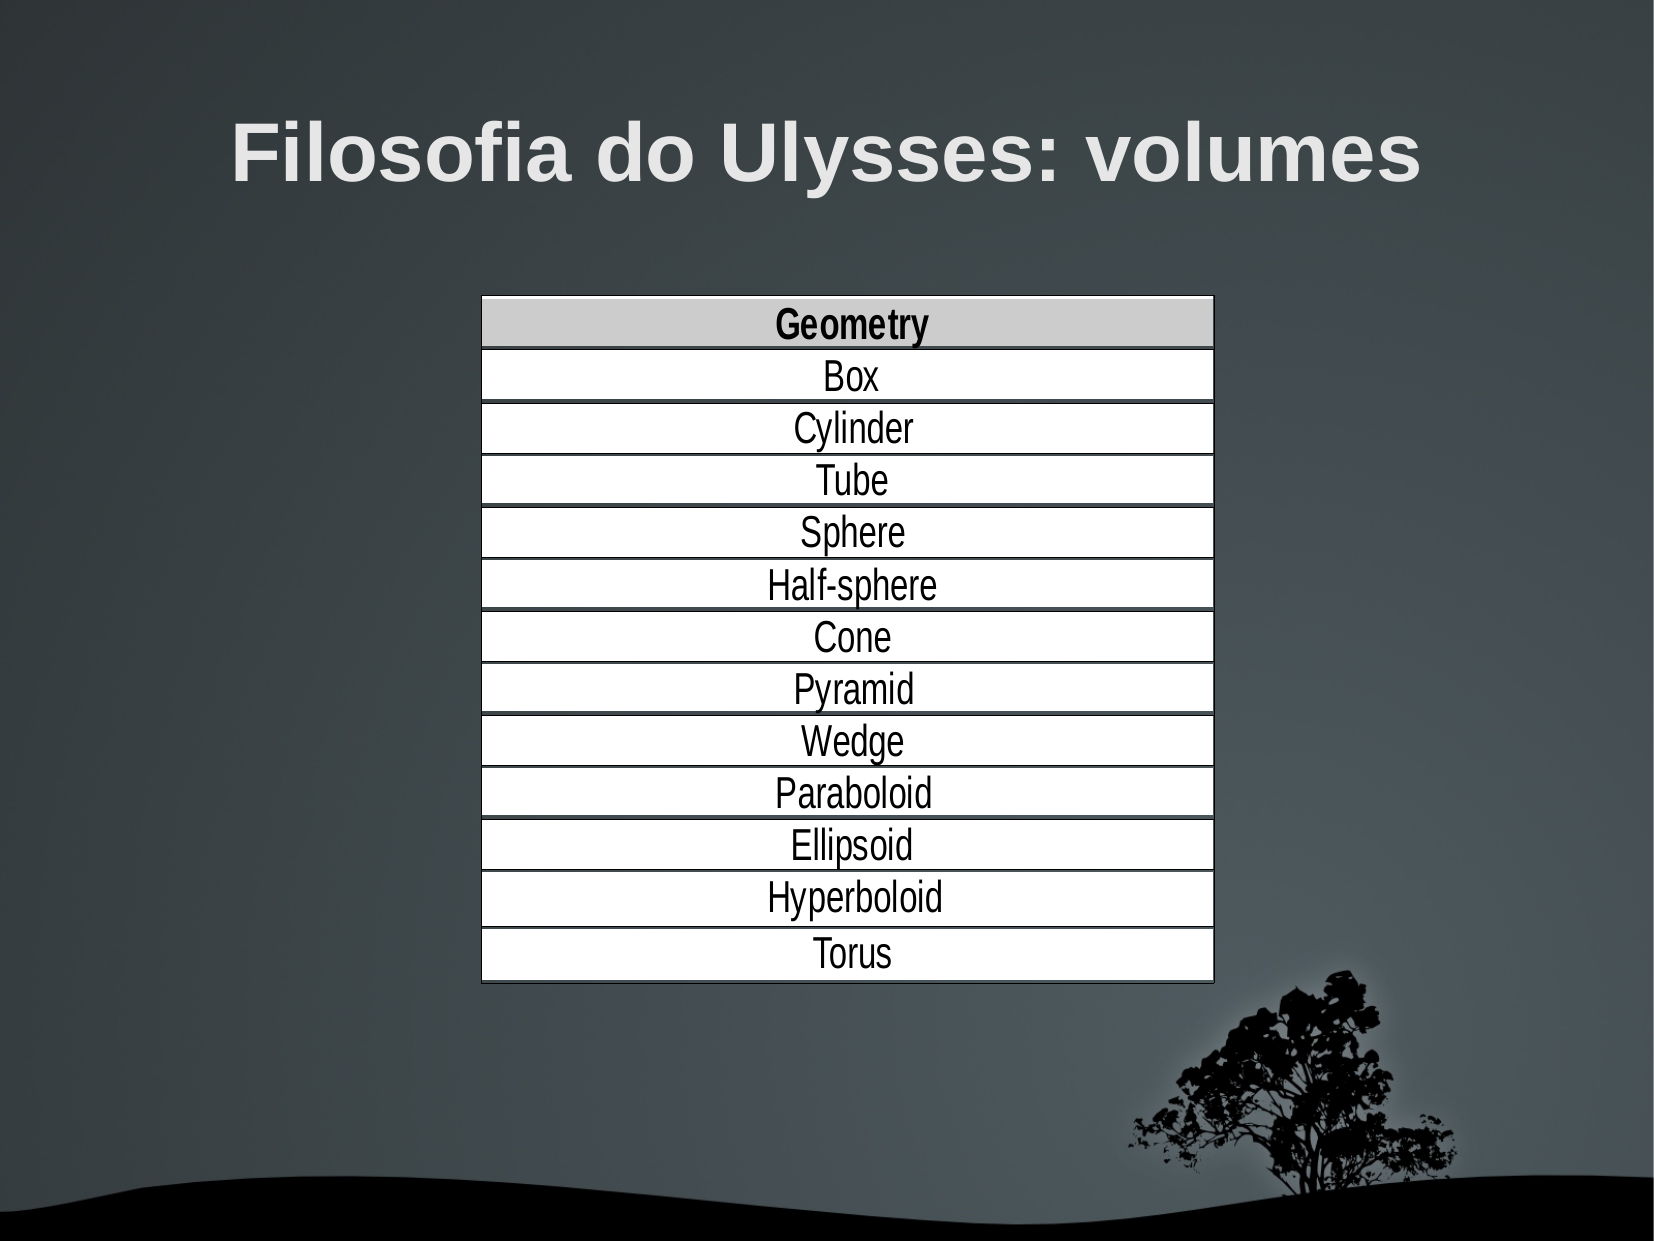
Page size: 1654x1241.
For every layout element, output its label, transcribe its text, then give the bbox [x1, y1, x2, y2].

title Filosofia do Ulysses: volumes [82, 49, 1571, 257]
chart [417, 295, 1300, 1088]
picture [0, 0, 1654, 1241]
